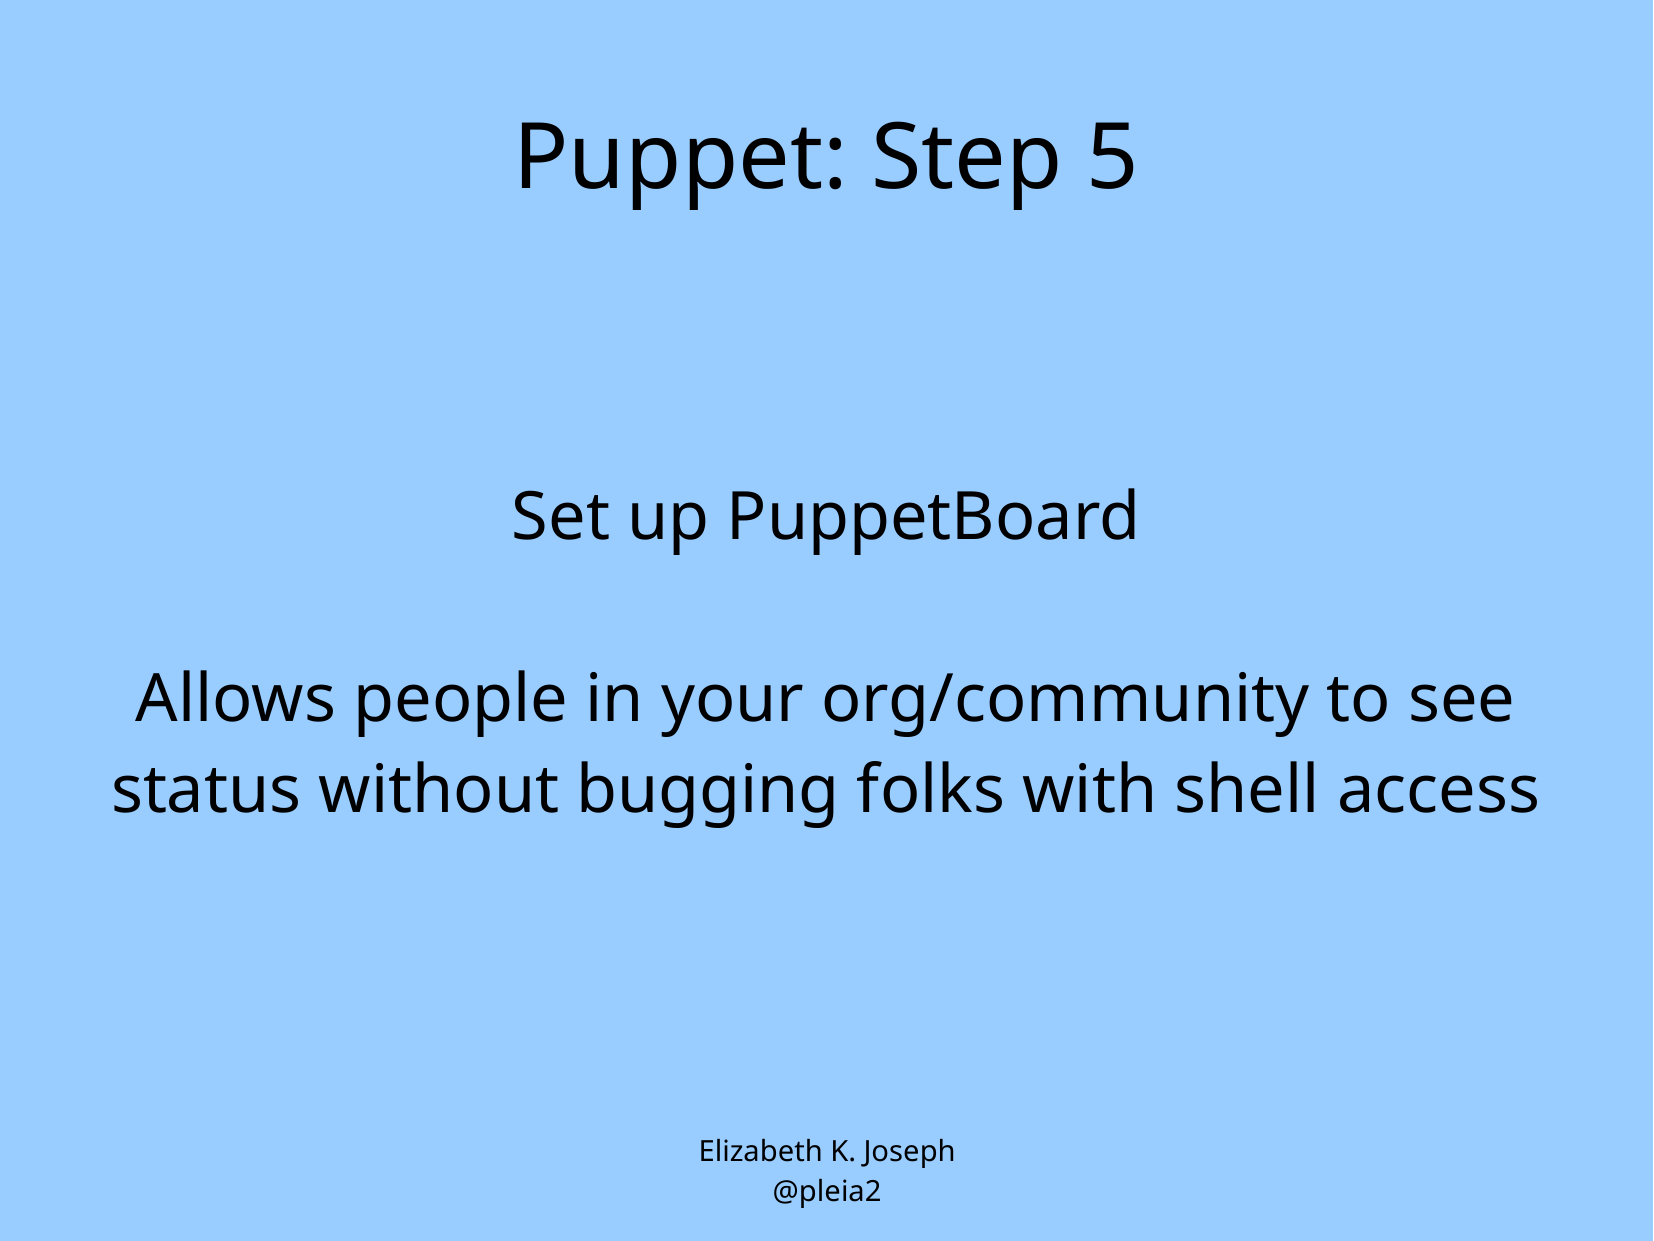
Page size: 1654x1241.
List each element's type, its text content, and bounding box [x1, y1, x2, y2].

title Puppet: Step 5 [82, 49, 1571, 257]
subtitle Set up PuppetBoard Allows people in your org/community to see status without bugging folks with shell access [82, 290, 1571, 1010]
